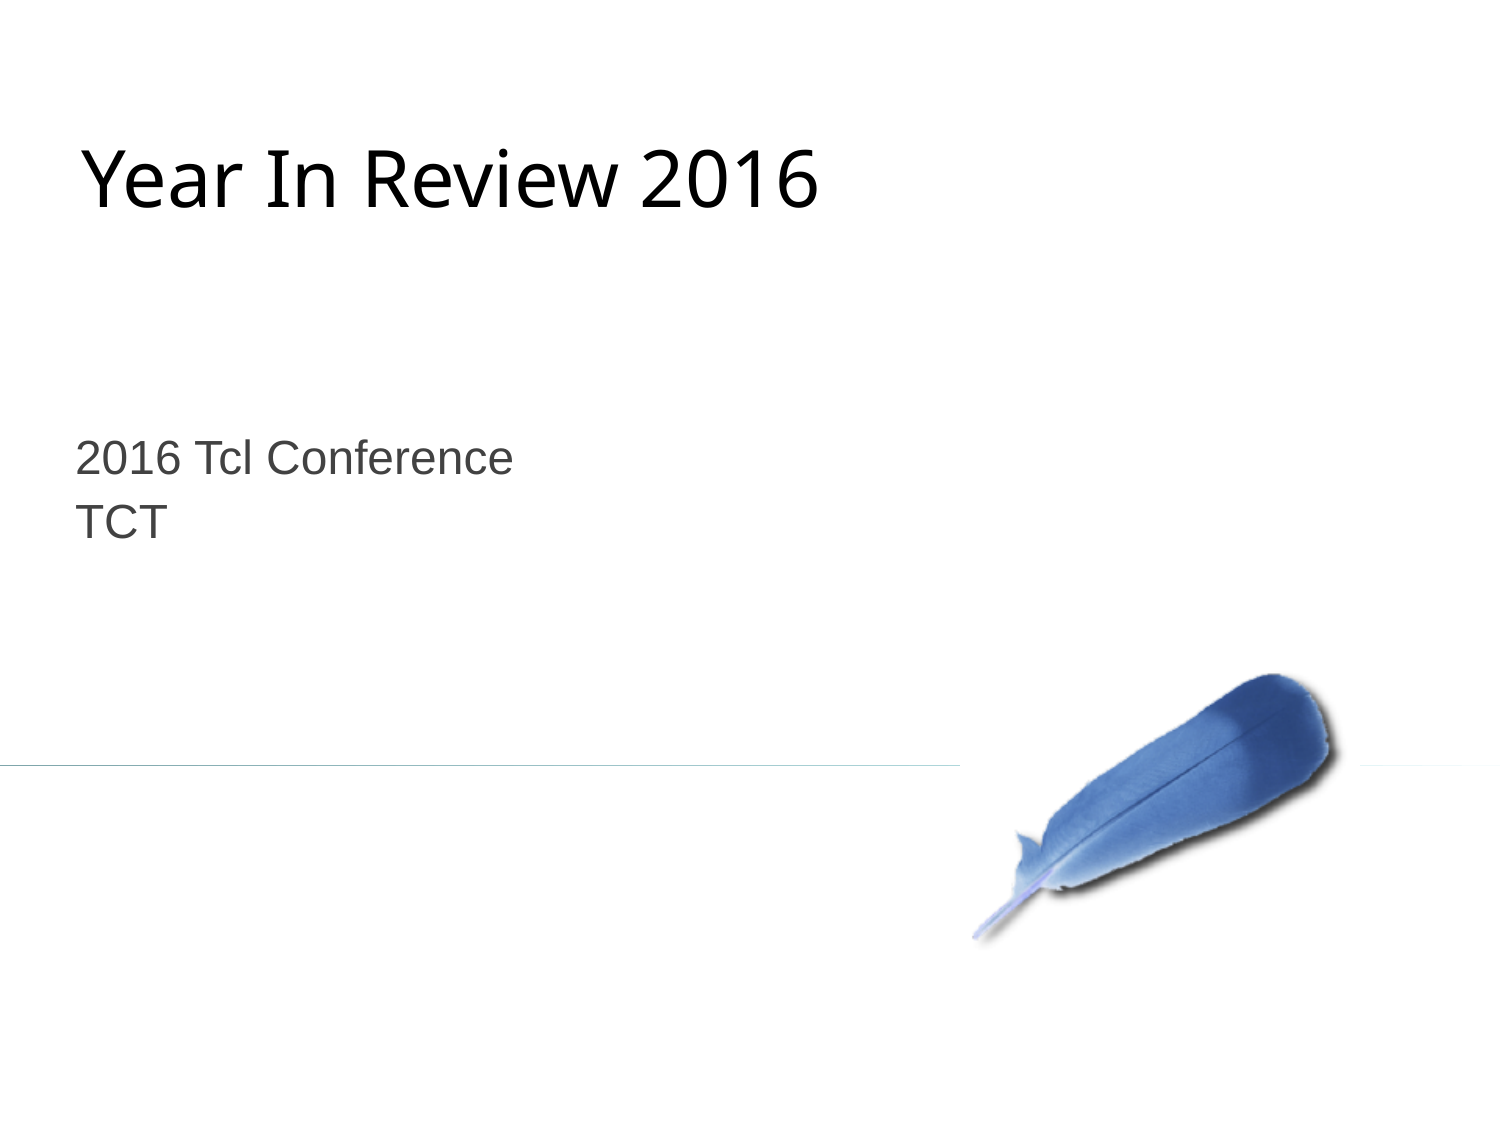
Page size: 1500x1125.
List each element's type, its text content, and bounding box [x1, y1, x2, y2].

title Year In Review 2016 [75, 128, 1425, 295]
list 2016 Tcl Conference TCT [75, 427, 1425, 1125]
picture [960, 605, 1360, 1006]
